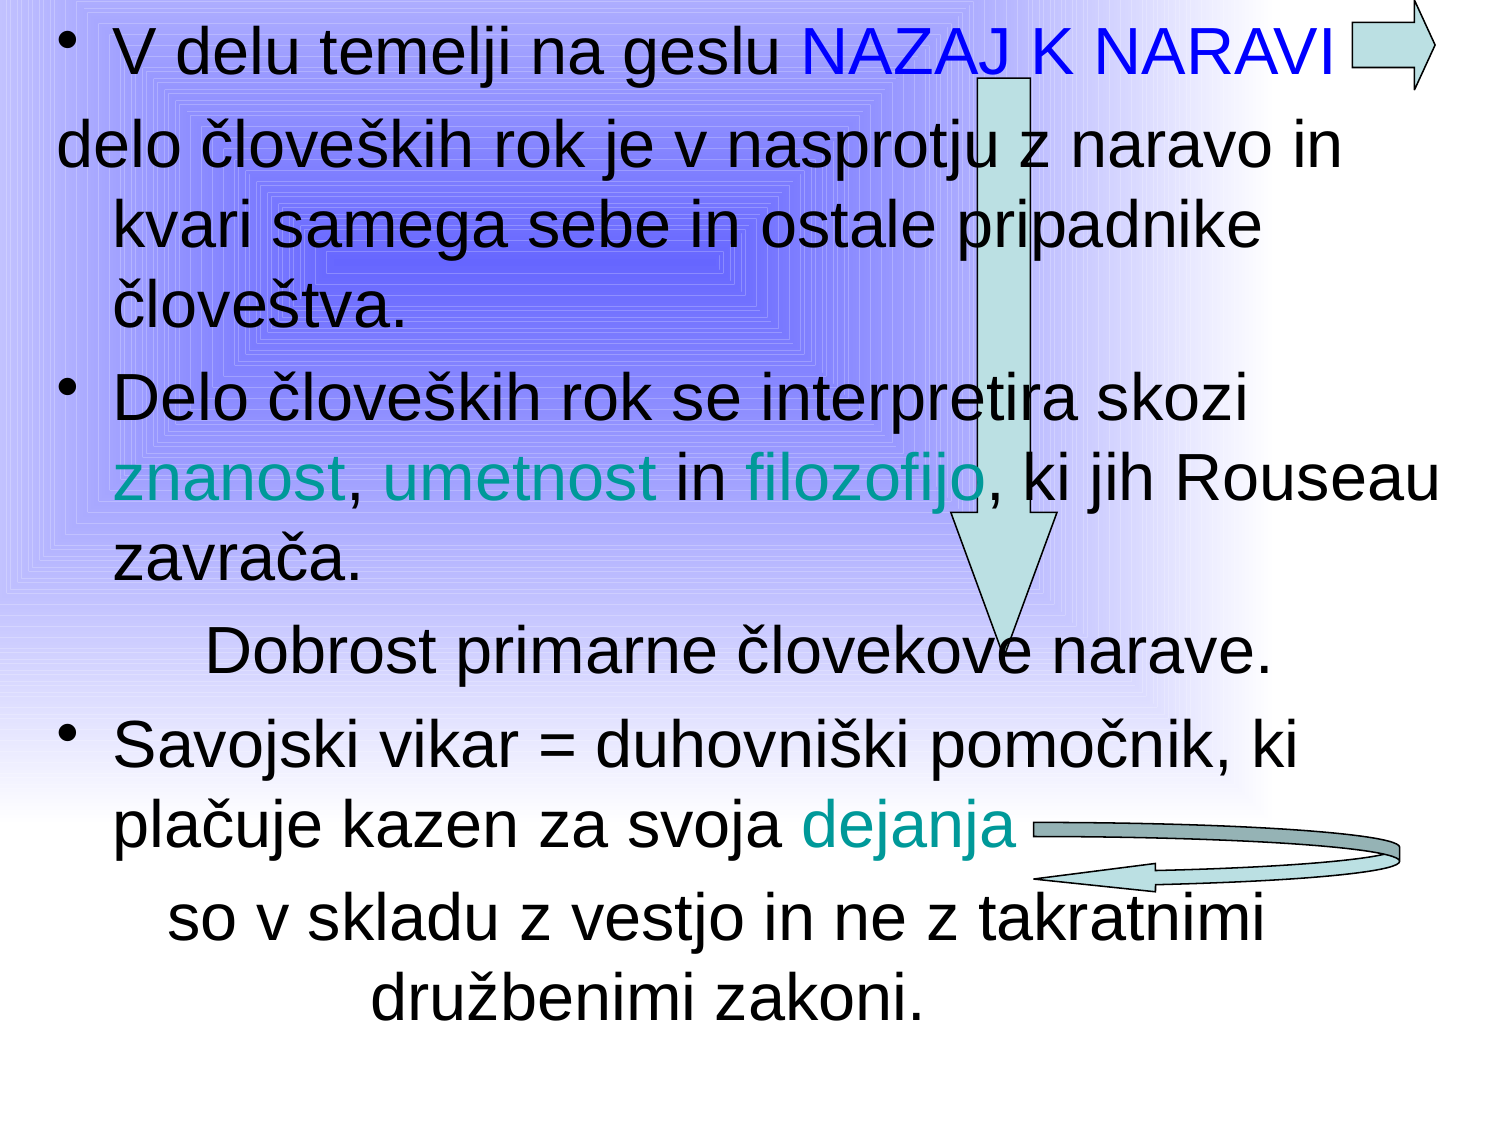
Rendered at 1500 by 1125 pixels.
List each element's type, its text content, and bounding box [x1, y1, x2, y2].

list V delu temelji na geslu NAZAJ K NARAVI delo človeških rok je v nasprotju z naravo in kvari samega sebe in ostale pripadnike človeštva. Delo človeških rok se interpretira skozi znanost, umetnost in filozofijo, ki jih Rouseau zavrača. Dobrost primarne človekove narave. Savojski vikar = duhovniški pomočnik, ki plačuje kazen za svoja dejanja so v skladu z vestjo in ne z takratnimi družbenimi zakoni. [41, 0, 1459, 1125]
text_box [1352, 0, 1436, 91]
text_box [1033, 822, 1400, 892]
